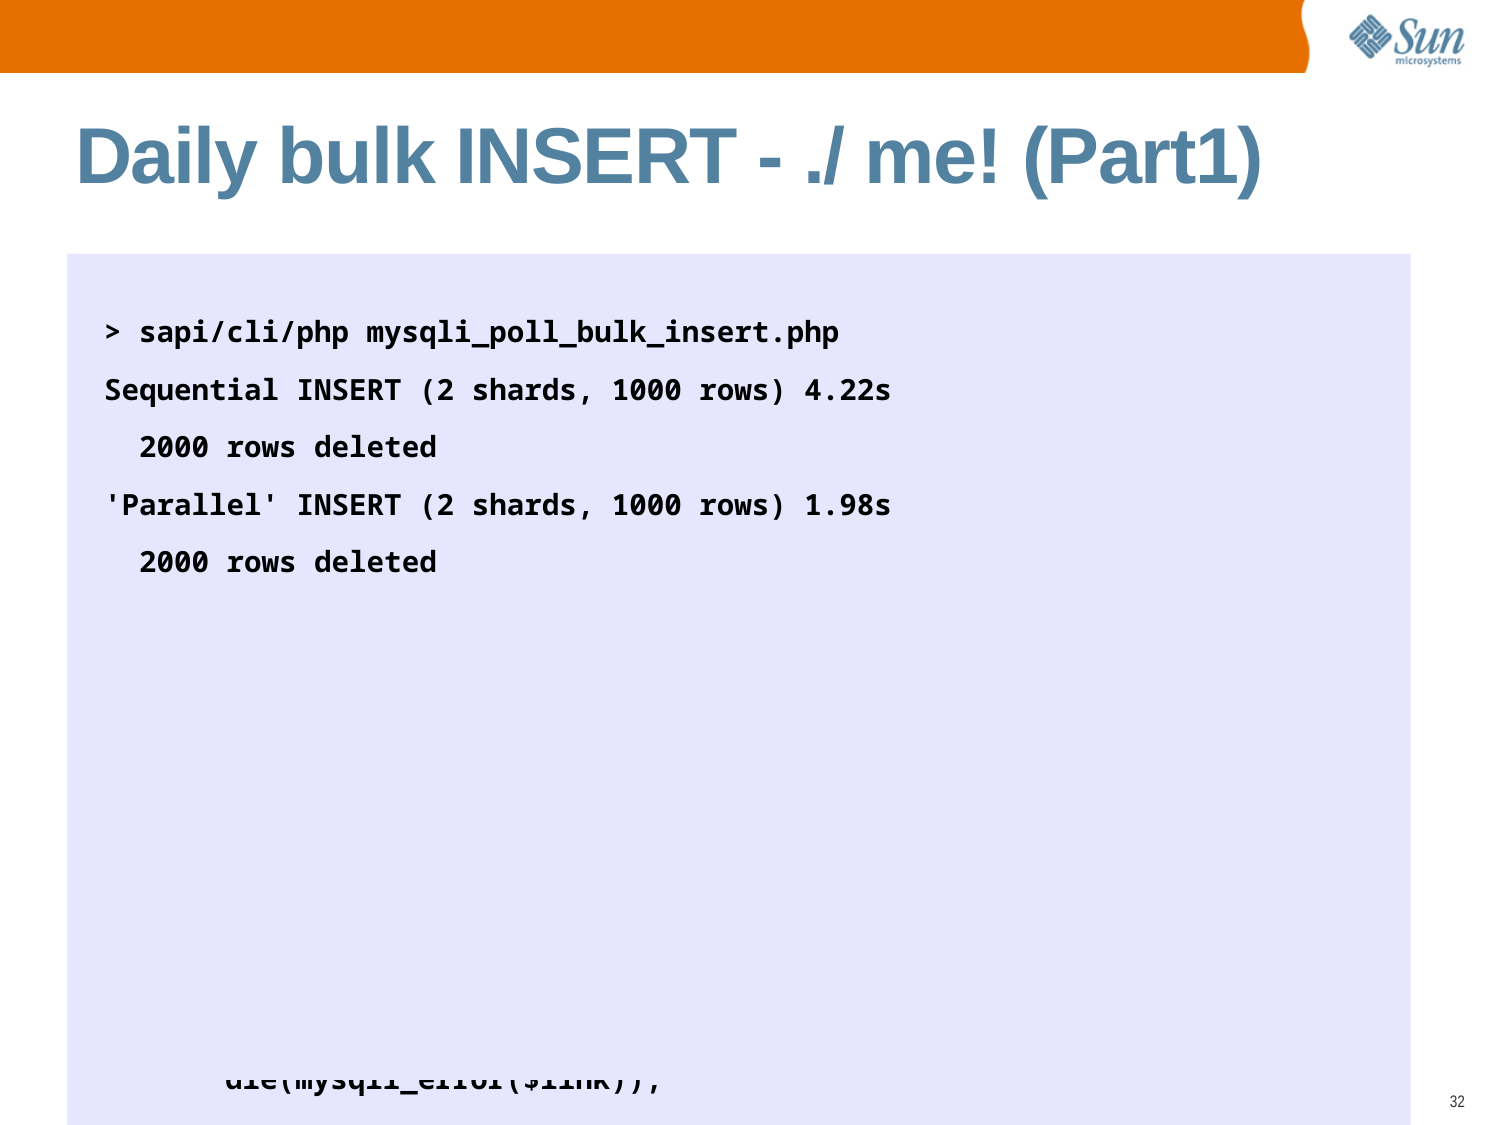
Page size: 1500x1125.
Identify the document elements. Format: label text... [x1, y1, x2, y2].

picture [0, 0, 1500, 73]
text_box > sapi/cli/php mysqli_poll_bulk_insert.php Sequential INSERT (2 shards, 1000 rows) 4.22s 2000 rows deleted 'Parallel' INSERT (2 shards, 1000 rows) 1.98s 2000 rows deleted [68, 254, 1404, 1080]
title Daily bulk INSERT - ./ me! (Part1) [75, 119, 1437, 224]
text_box if (mysqli_poll($links, array(), array(), 0, 5000)) foreach ($links as $link) { mysqli_reap_async_query($link); if (mysqli_errno($link)) die(mysqli_error($link)); $all_links[mysqli_thread_id($link)]['inserted']++; if ($all_links[mysqli_thread_id($link)]['inserted'] < $rows) { if (mysqli_query($link, $query, MYSQLI_ASYNC)) $i++; else die(mysqli_error($link)); } } [67, 253, 1411, 1082]
